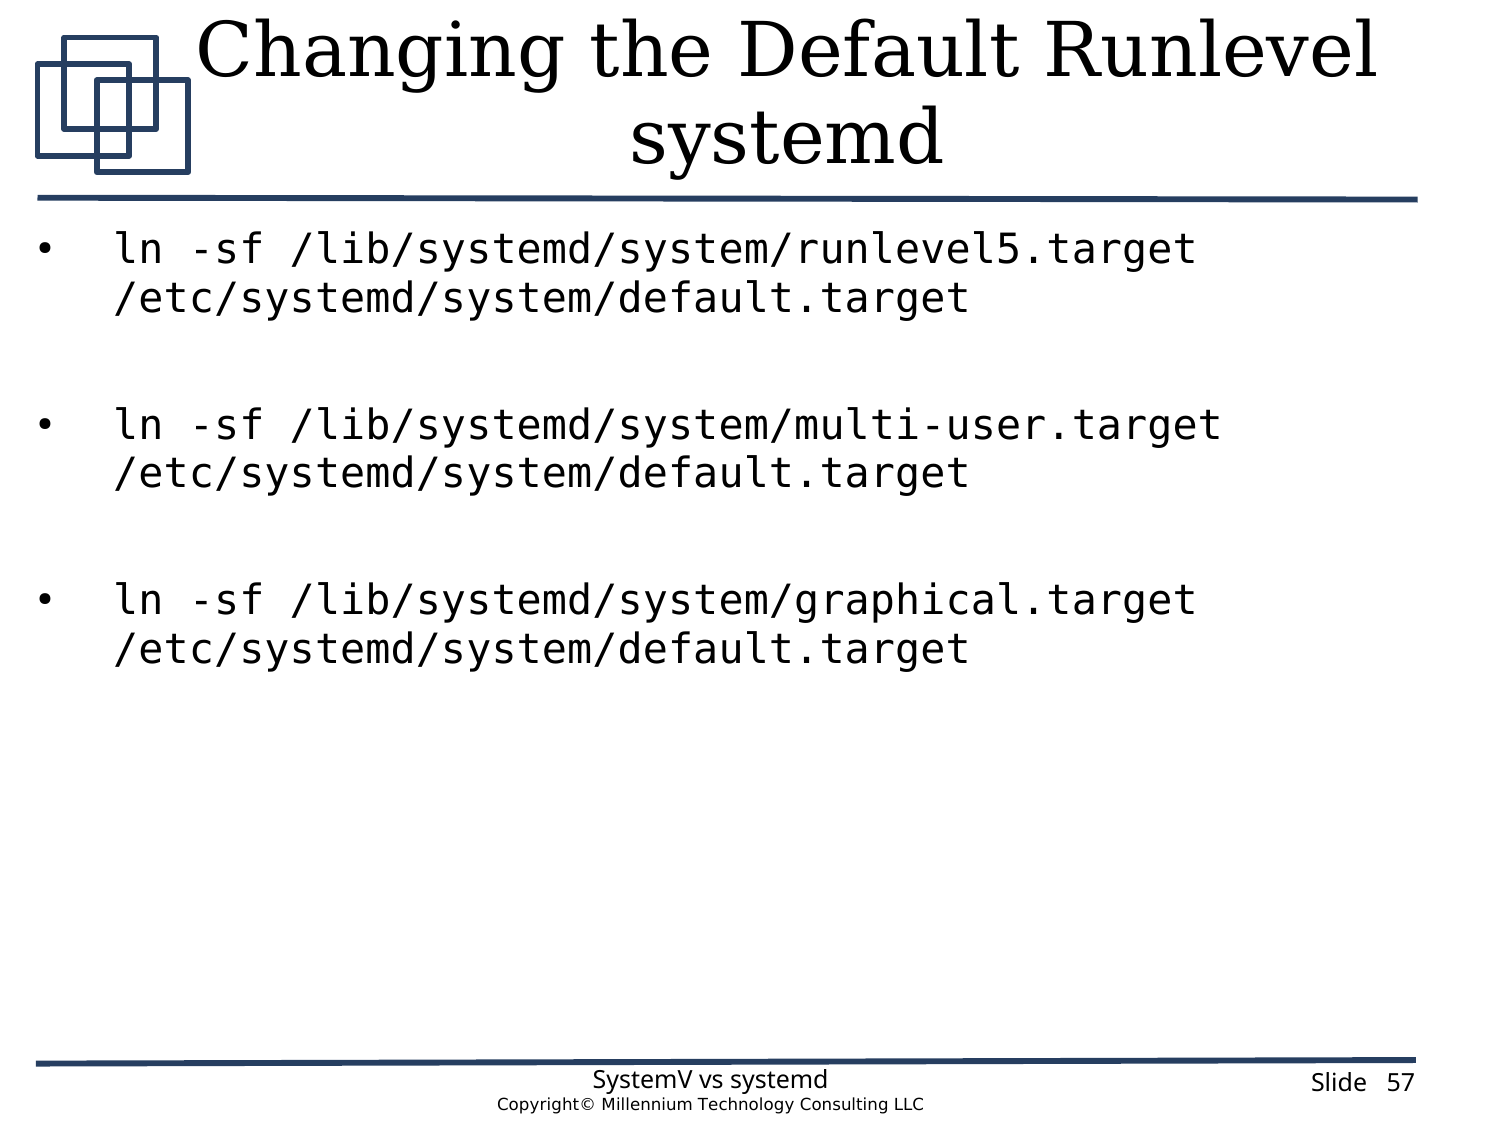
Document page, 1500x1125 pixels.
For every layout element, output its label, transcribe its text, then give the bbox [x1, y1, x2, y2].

list ln -sf /lib/systemd/system/runlevel5.target /etc/systemd/system/default.target ln -sf /lib/systemd/system/multi-user.target /etc/systemd/system/default.target ln -sf /lib/systemd/system/graphical.target /etc/systemd/system/default.target [37, 224, 1425, 1081]
title Changing the Default Runlevel systemd [150, 0, 1426, 188]
